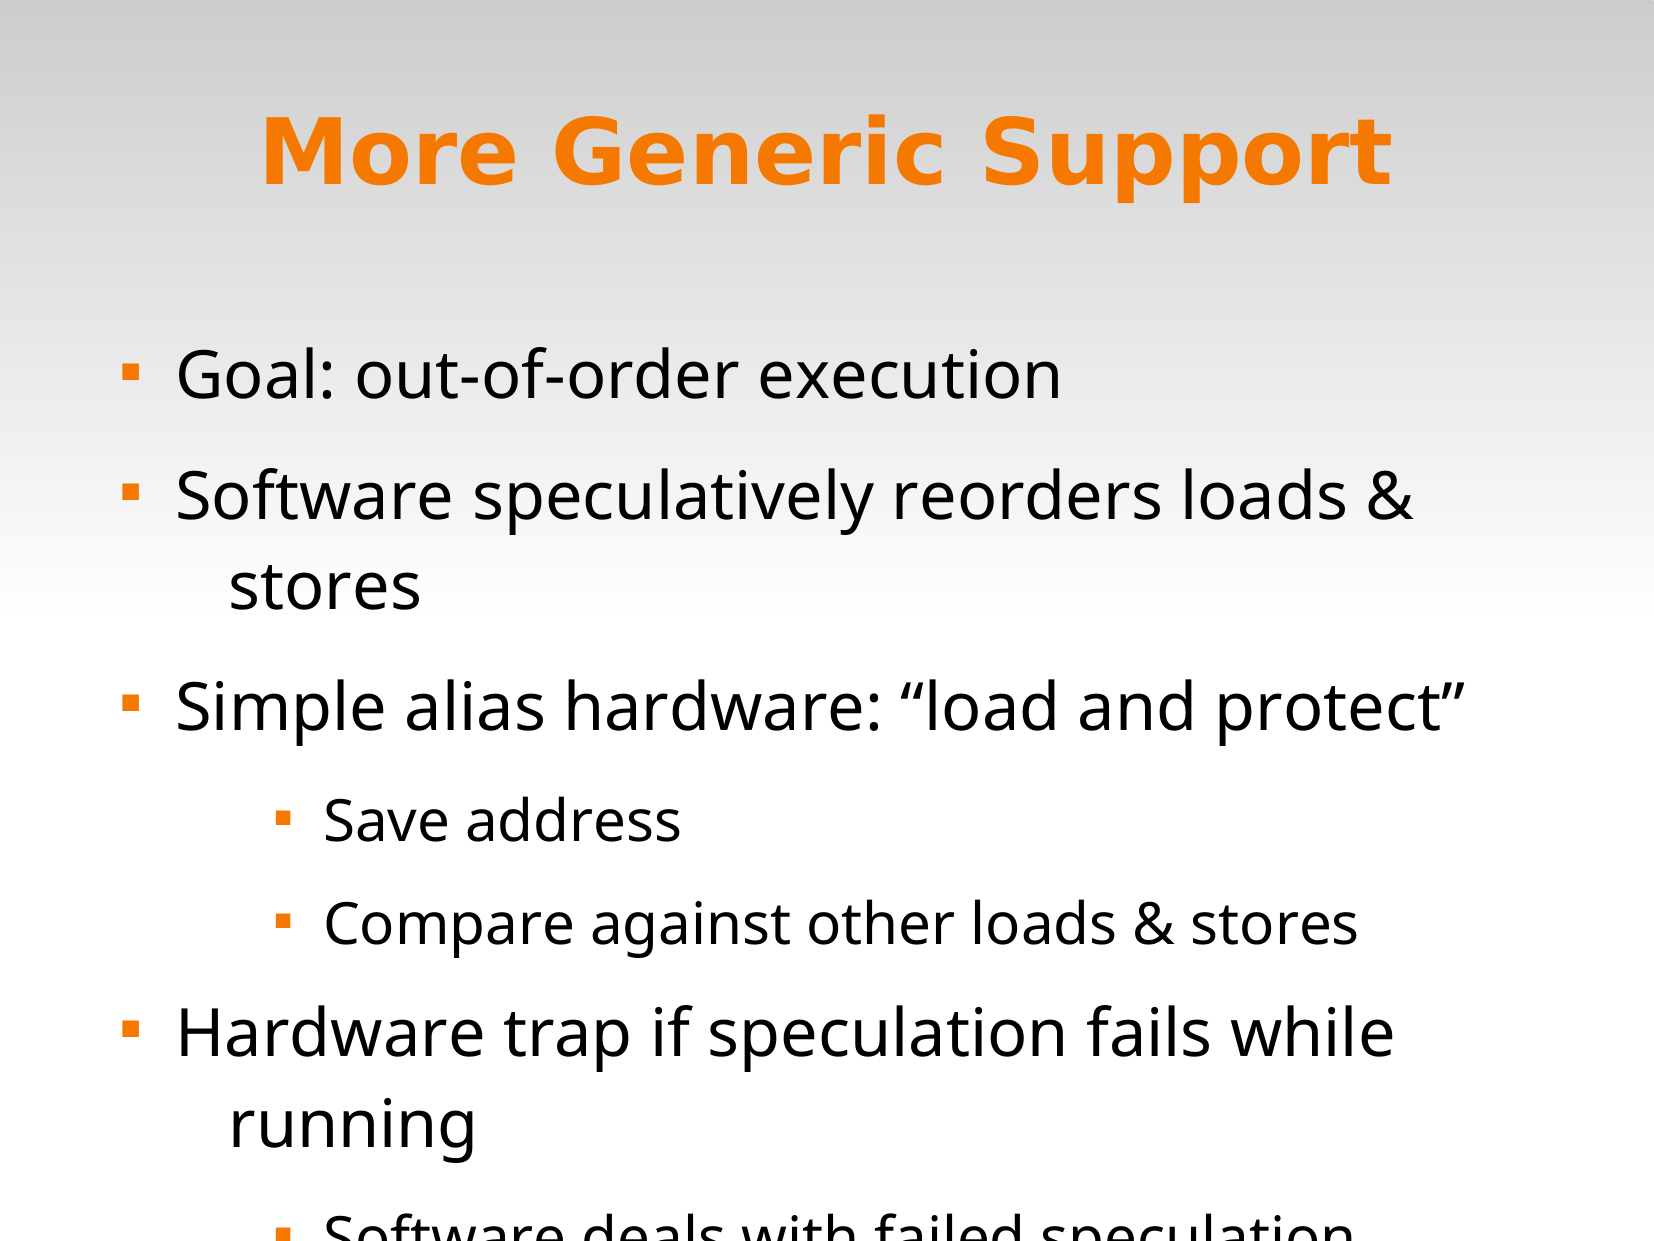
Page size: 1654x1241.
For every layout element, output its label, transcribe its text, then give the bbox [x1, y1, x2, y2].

title More Generic Support [82, 56, 1571, 250]
list Goal: out-of-order execution Software speculatively reorders loads & stores Simple alias hardware: “load and protect” Save address Compare against other loads & stores Hardware trap if speculation fails while running Software deals with failed speculation [86, 327, 1576, 1024]
